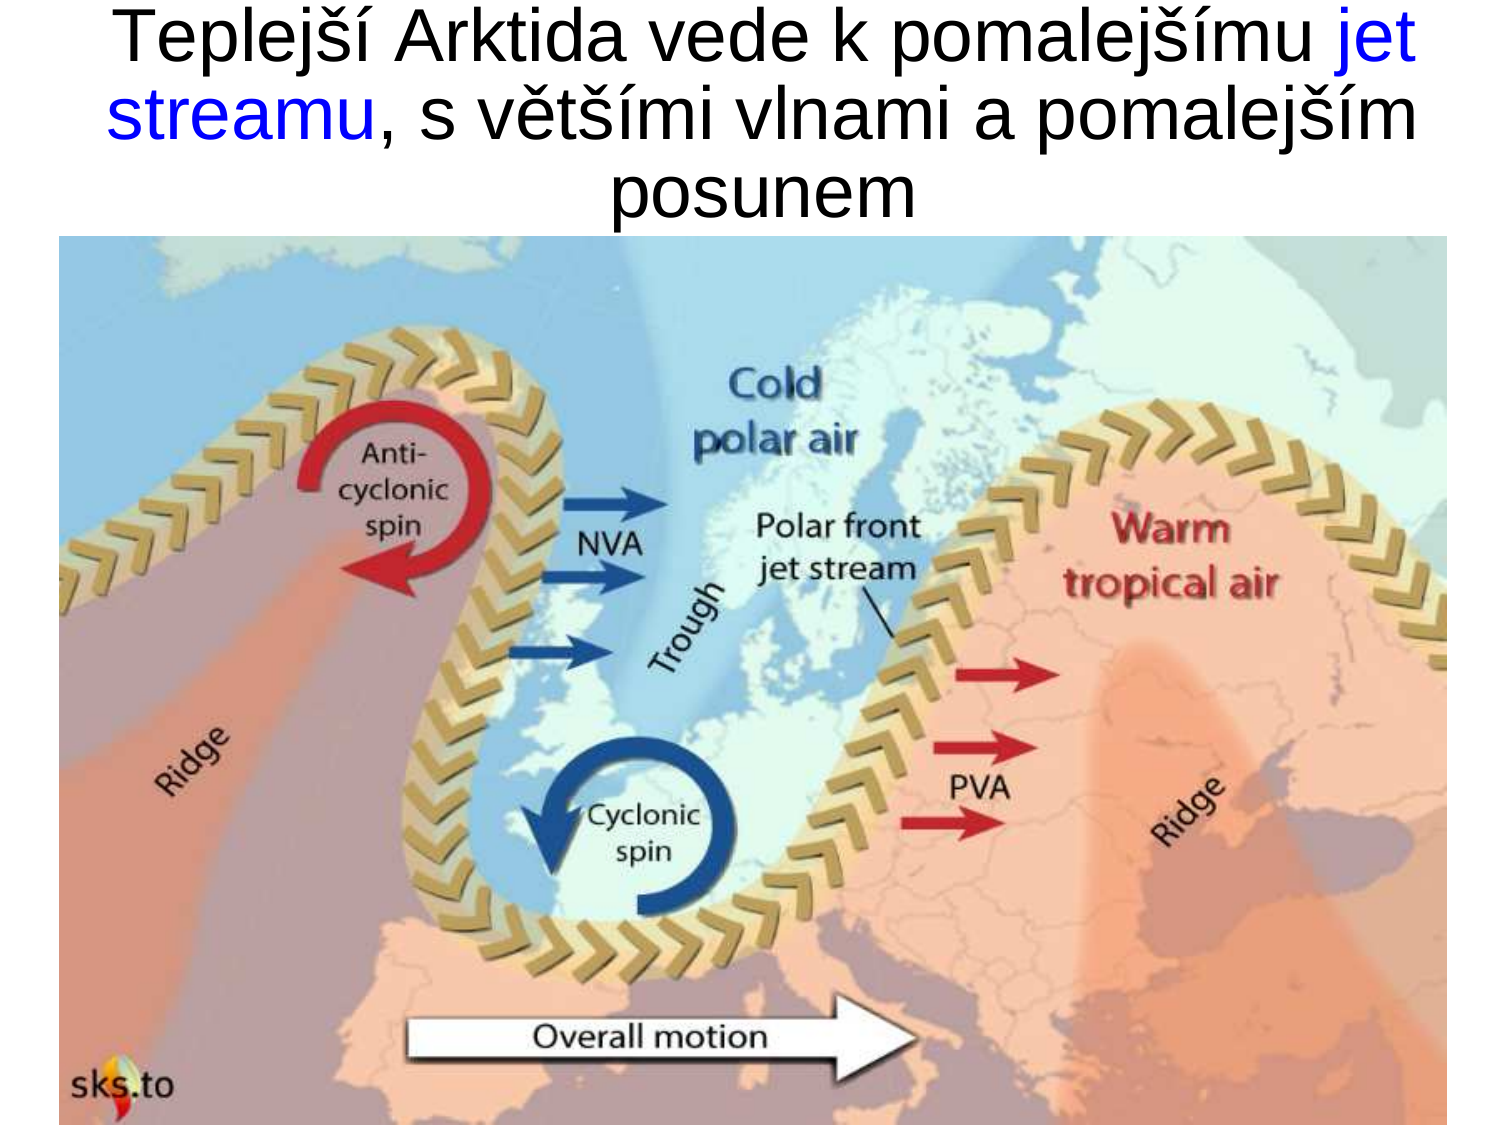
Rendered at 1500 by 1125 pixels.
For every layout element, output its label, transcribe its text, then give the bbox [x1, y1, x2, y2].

title Teplejší Arktida vede k pomalejšímu jet streamu, s většími vlnami a pomalejším posunem [88, 0, 1439, 236]
picture [59, 236, 1447, 1125]
